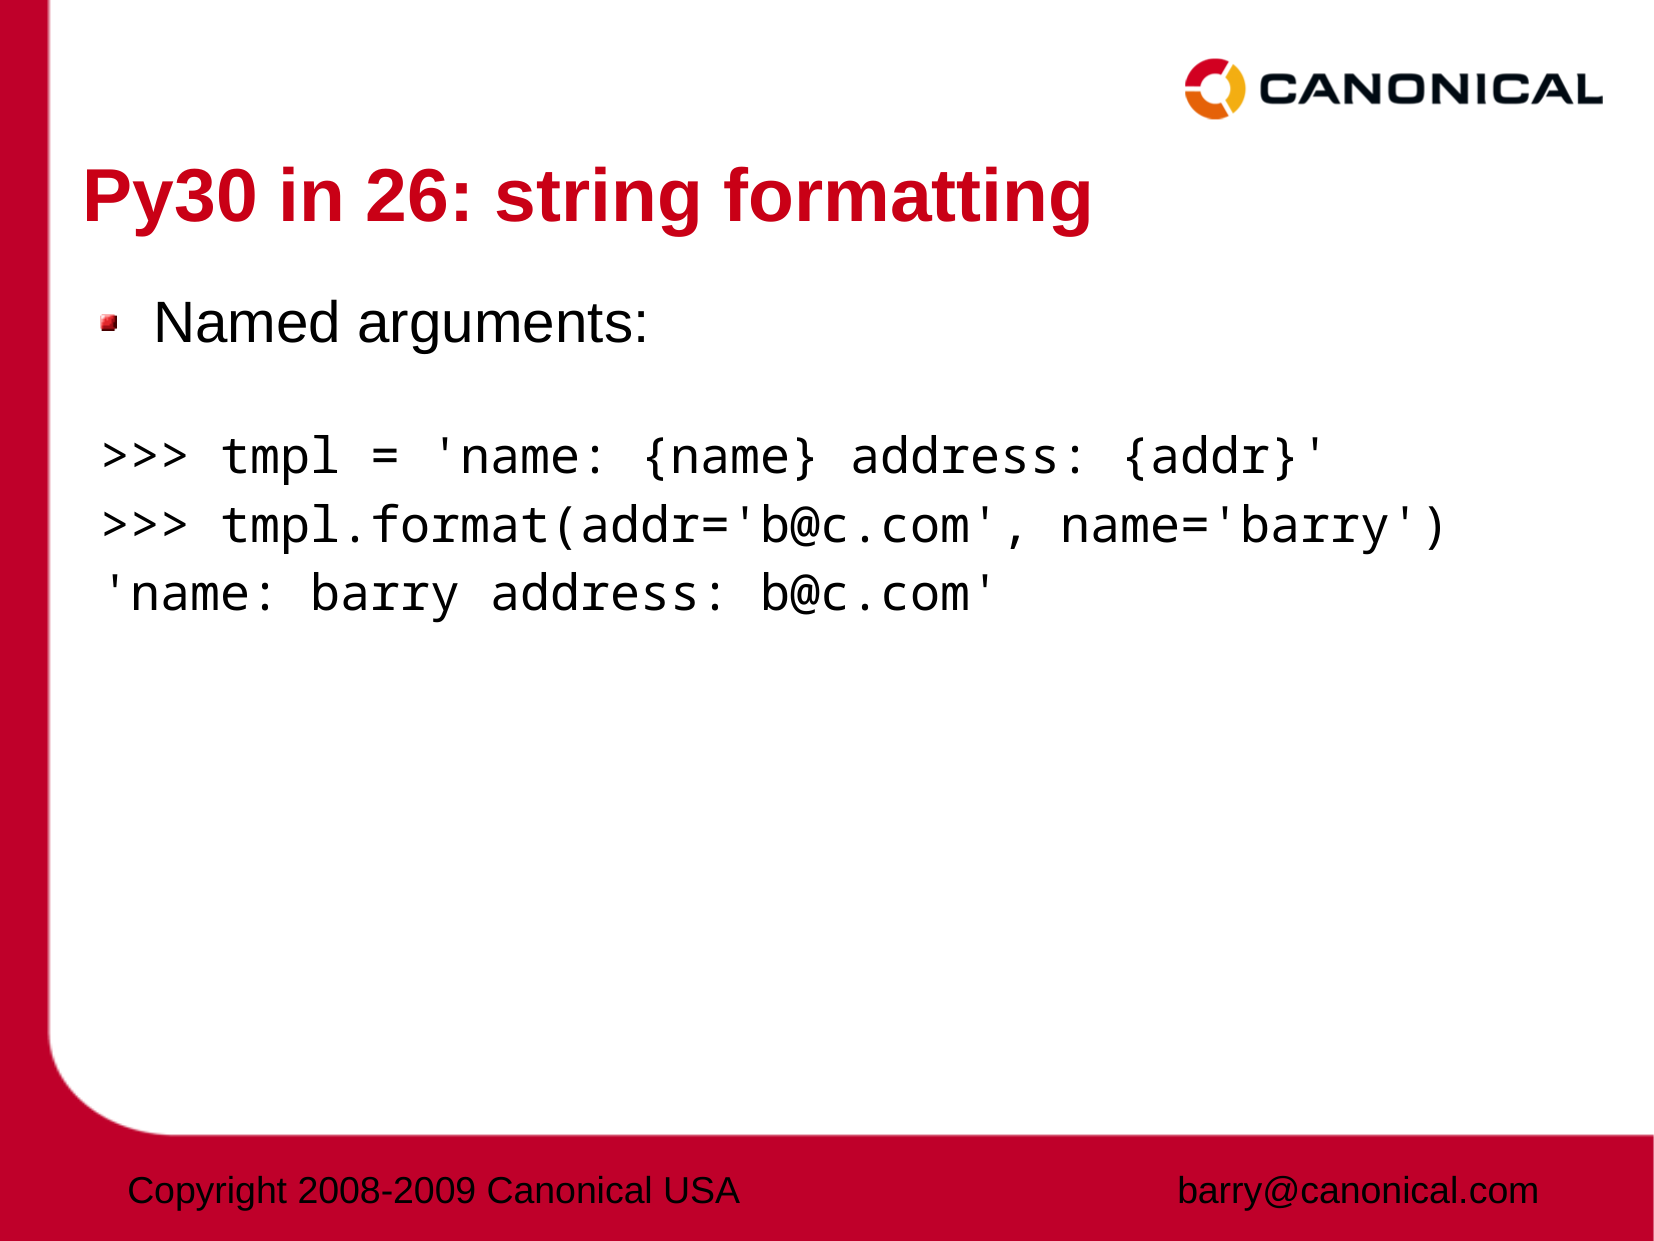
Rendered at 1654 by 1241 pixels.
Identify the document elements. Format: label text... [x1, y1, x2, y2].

list Named arguments: >>> tmpl = 'name: {name} address: {addr}' >>> tmpl.format(addr='b@c.com', name='barry') 'name: barry address: b@c.com' [82, 290, 1571, 1094]
picture [0, 0, 1654, 1241]
title Py30 in 26: string formatting [82, 104, 1571, 287]
